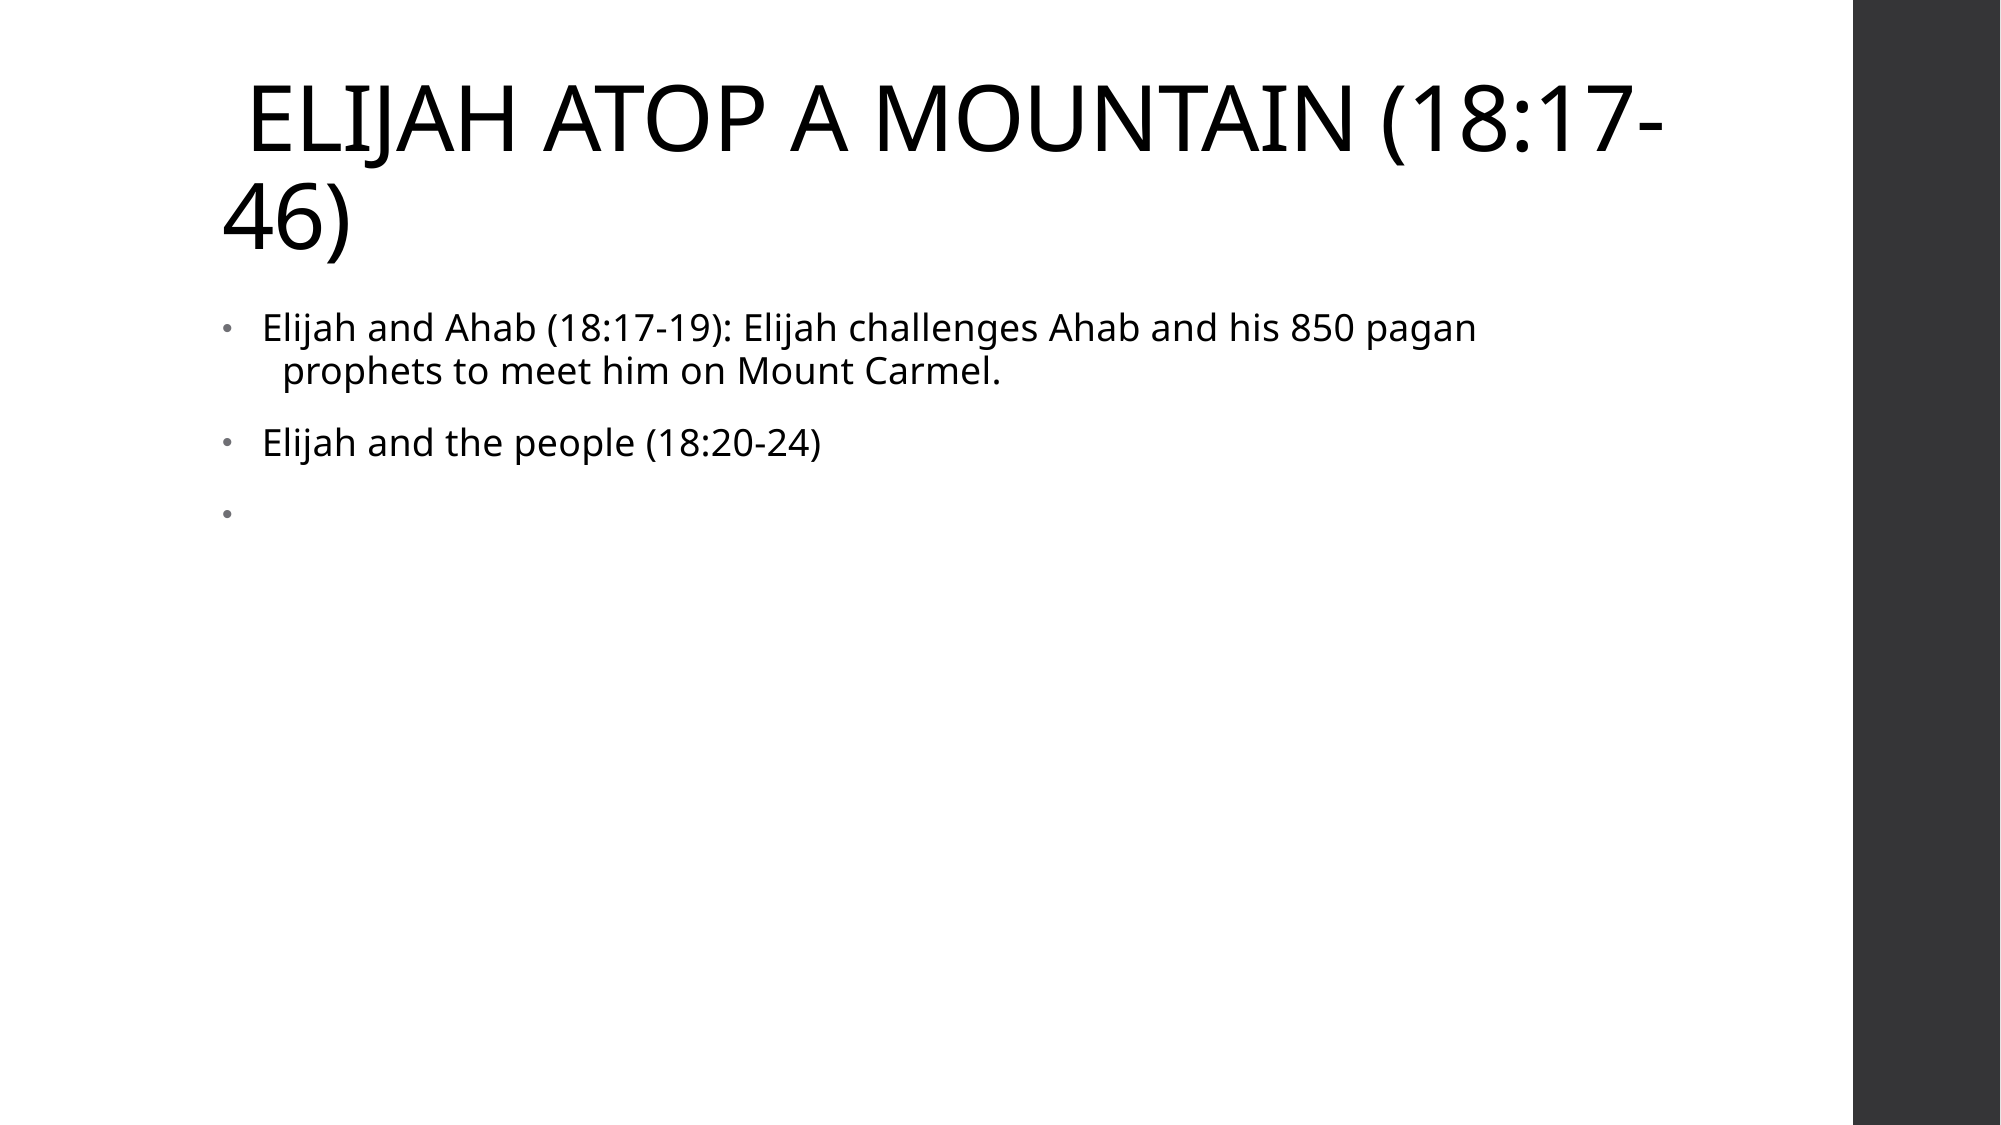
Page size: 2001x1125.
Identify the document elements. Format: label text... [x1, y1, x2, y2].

title ELIJAH ATOP A MOUNTAIN (18:17-46) [206, 60, 1797, 278]
list Elijah and Ahab (18:17-19): Elijah challenges Ahab and his 850 pagan prophets to meet him on Mount Carmel. Elijah and the people (18:20-24) [206, 299, 1617, 1014]
